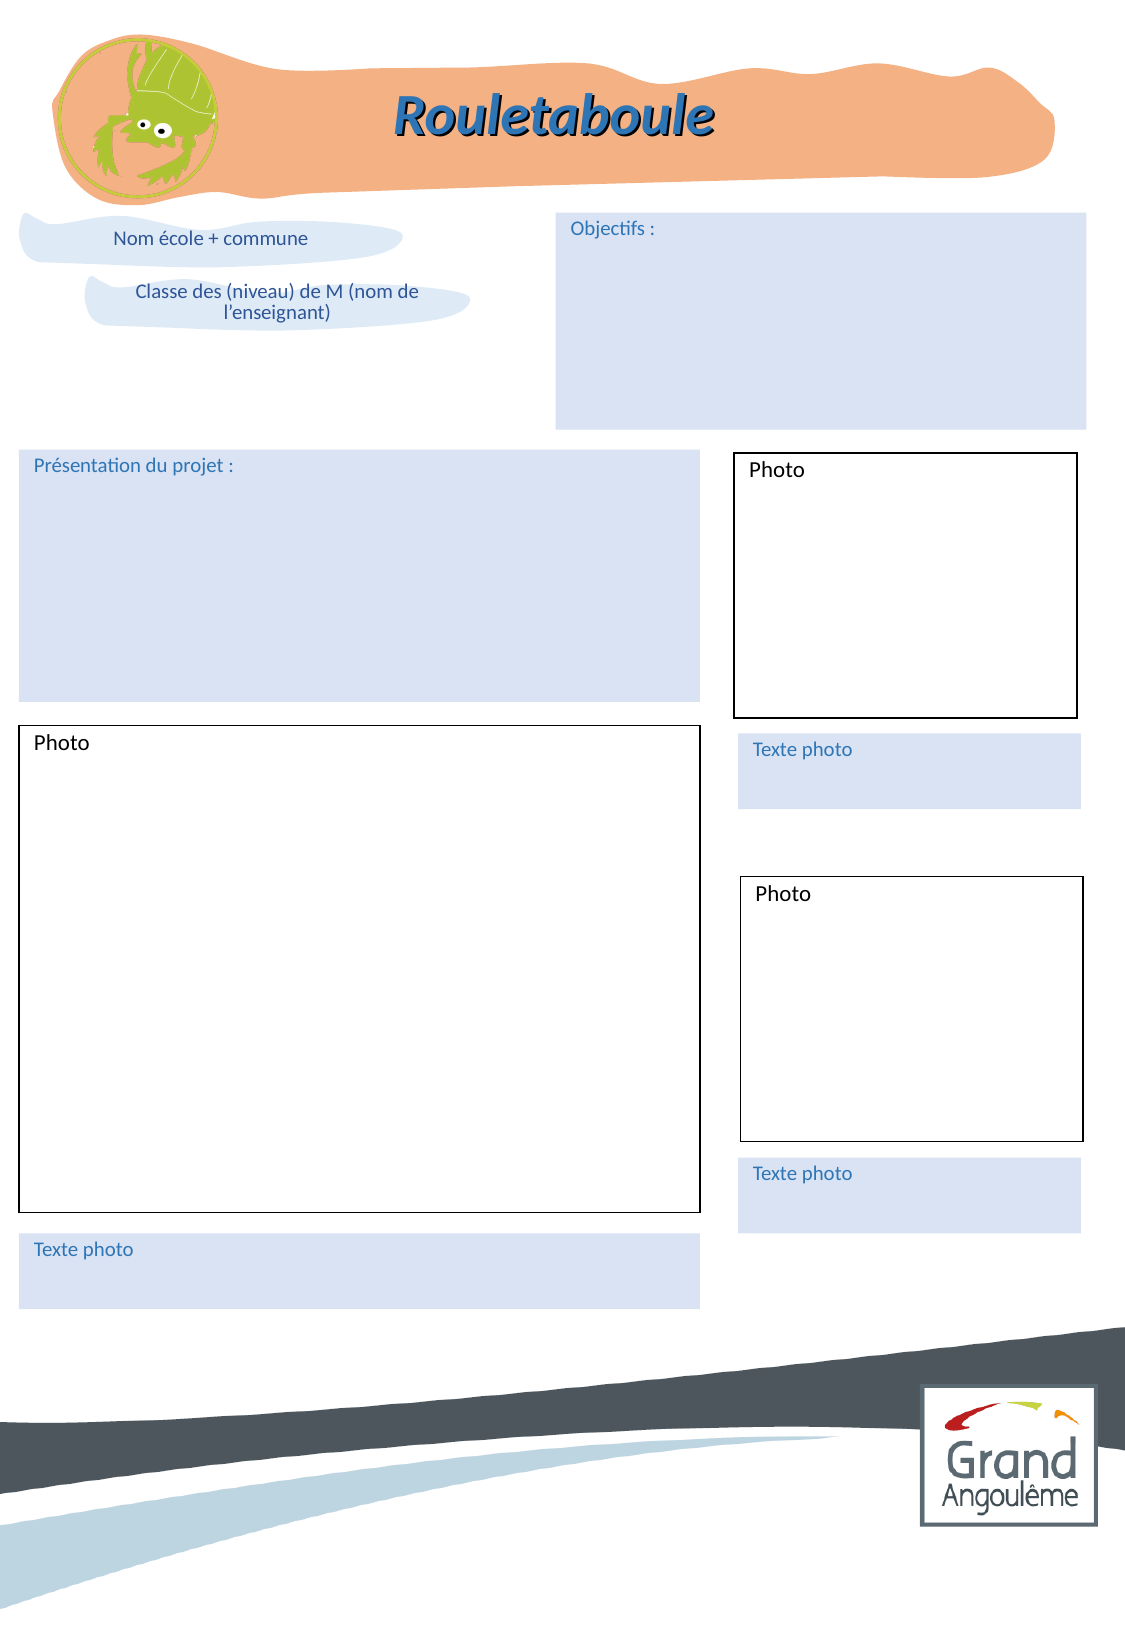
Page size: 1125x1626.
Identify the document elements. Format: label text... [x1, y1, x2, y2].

text_box Photo [18, 725, 700, 1213]
text_box Classe des (niveau) de M (nom de l’enseignant) [84, 276, 471, 331]
text_box Présentation du projet : [18, 449, 700, 702]
picture [45, 27, 229, 211]
text_box Rouletaboule [229, 55, 1055, 199]
text_box Nom école + commune [18, 212, 403, 268]
text_box Photo [740, 876, 1084, 1142]
text_box Objectifs : [555, 212, 1087, 430]
text_box Texte photo [738, 1157, 1081, 1234]
text_box Texte photo [18, 1233, 700, 1310]
text_box Photo [734, 453, 1077, 719]
text_box Texte photo [738, 733, 1081, 810]
picture [0, 1312, 1125, 1625]
